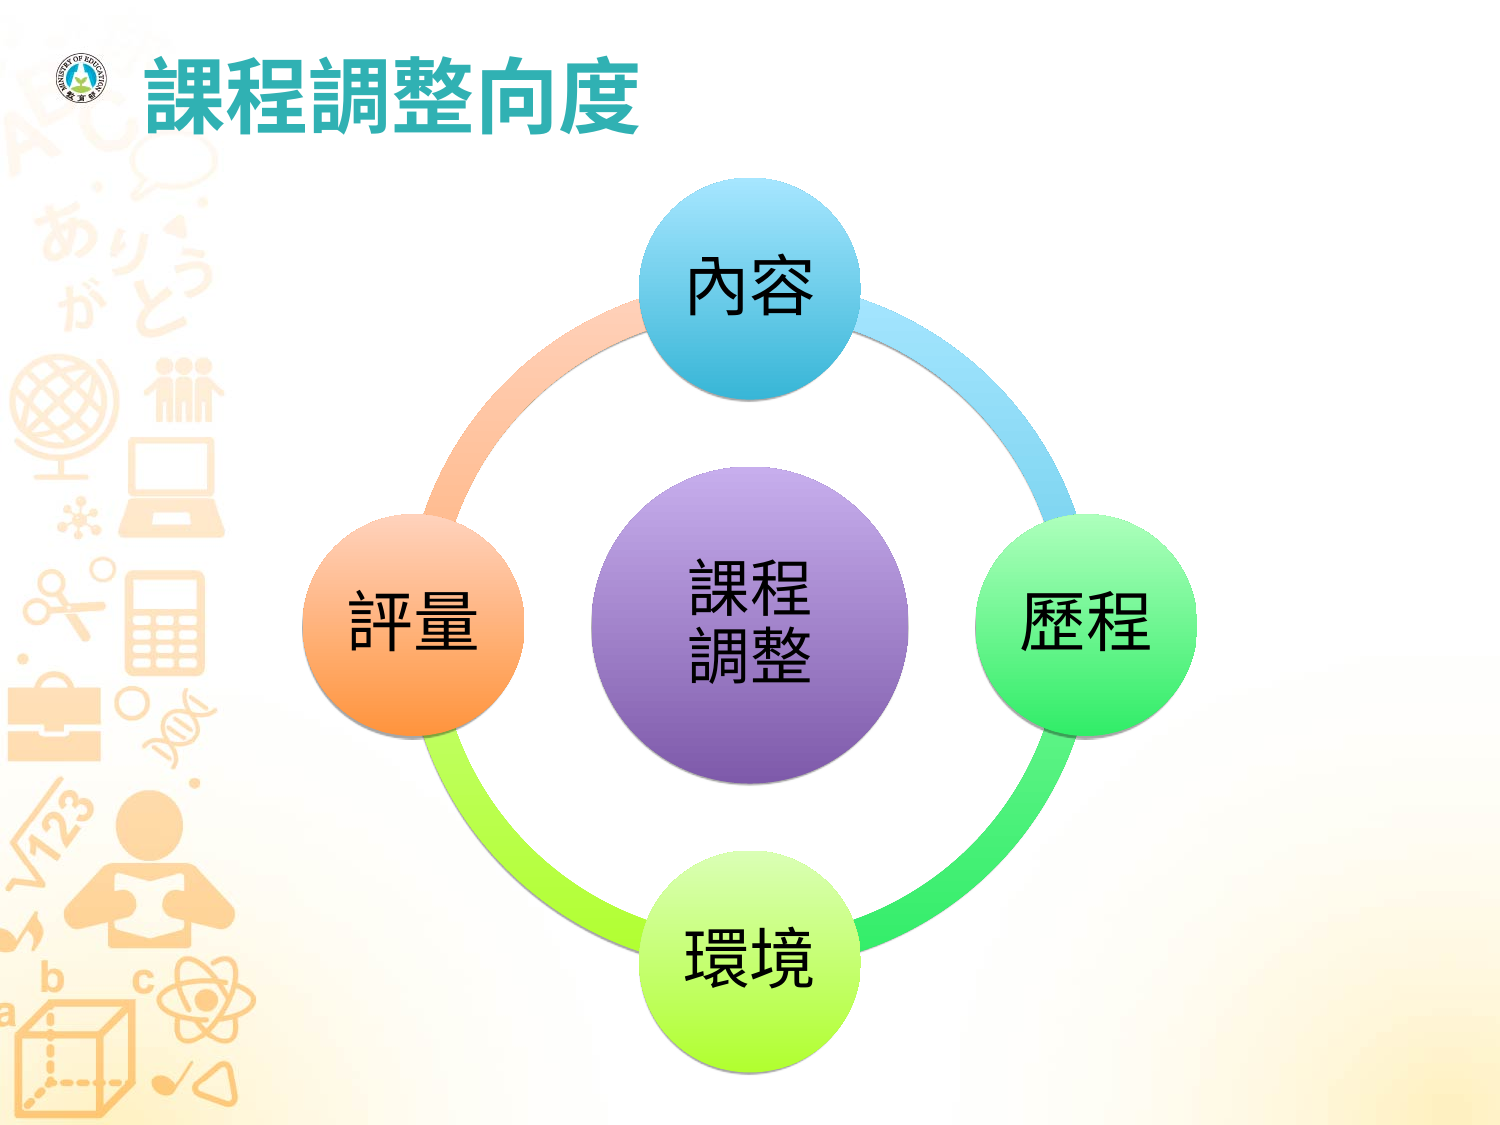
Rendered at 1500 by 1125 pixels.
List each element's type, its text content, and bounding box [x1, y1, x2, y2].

text_box [853, 299, 1076, 522]
text_box [423, 299, 647, 522]
text_box 歷程 [975, 514, 1198, 737]
text_box 環境 [639, 850, 861, 1073]
title 課程調整向度 [127, 36, 1478, 178]
text_box [853, 729, 1077, 952]
text_box 課程 調整 [591, 466, 909, 784]
text_box 內容 [639, 178, 861, 400]
text_box [423, 729, 647, 952]
text_box 評量 [302, 514, 525, 737]
picture [0, 0, 1500, 1125]
